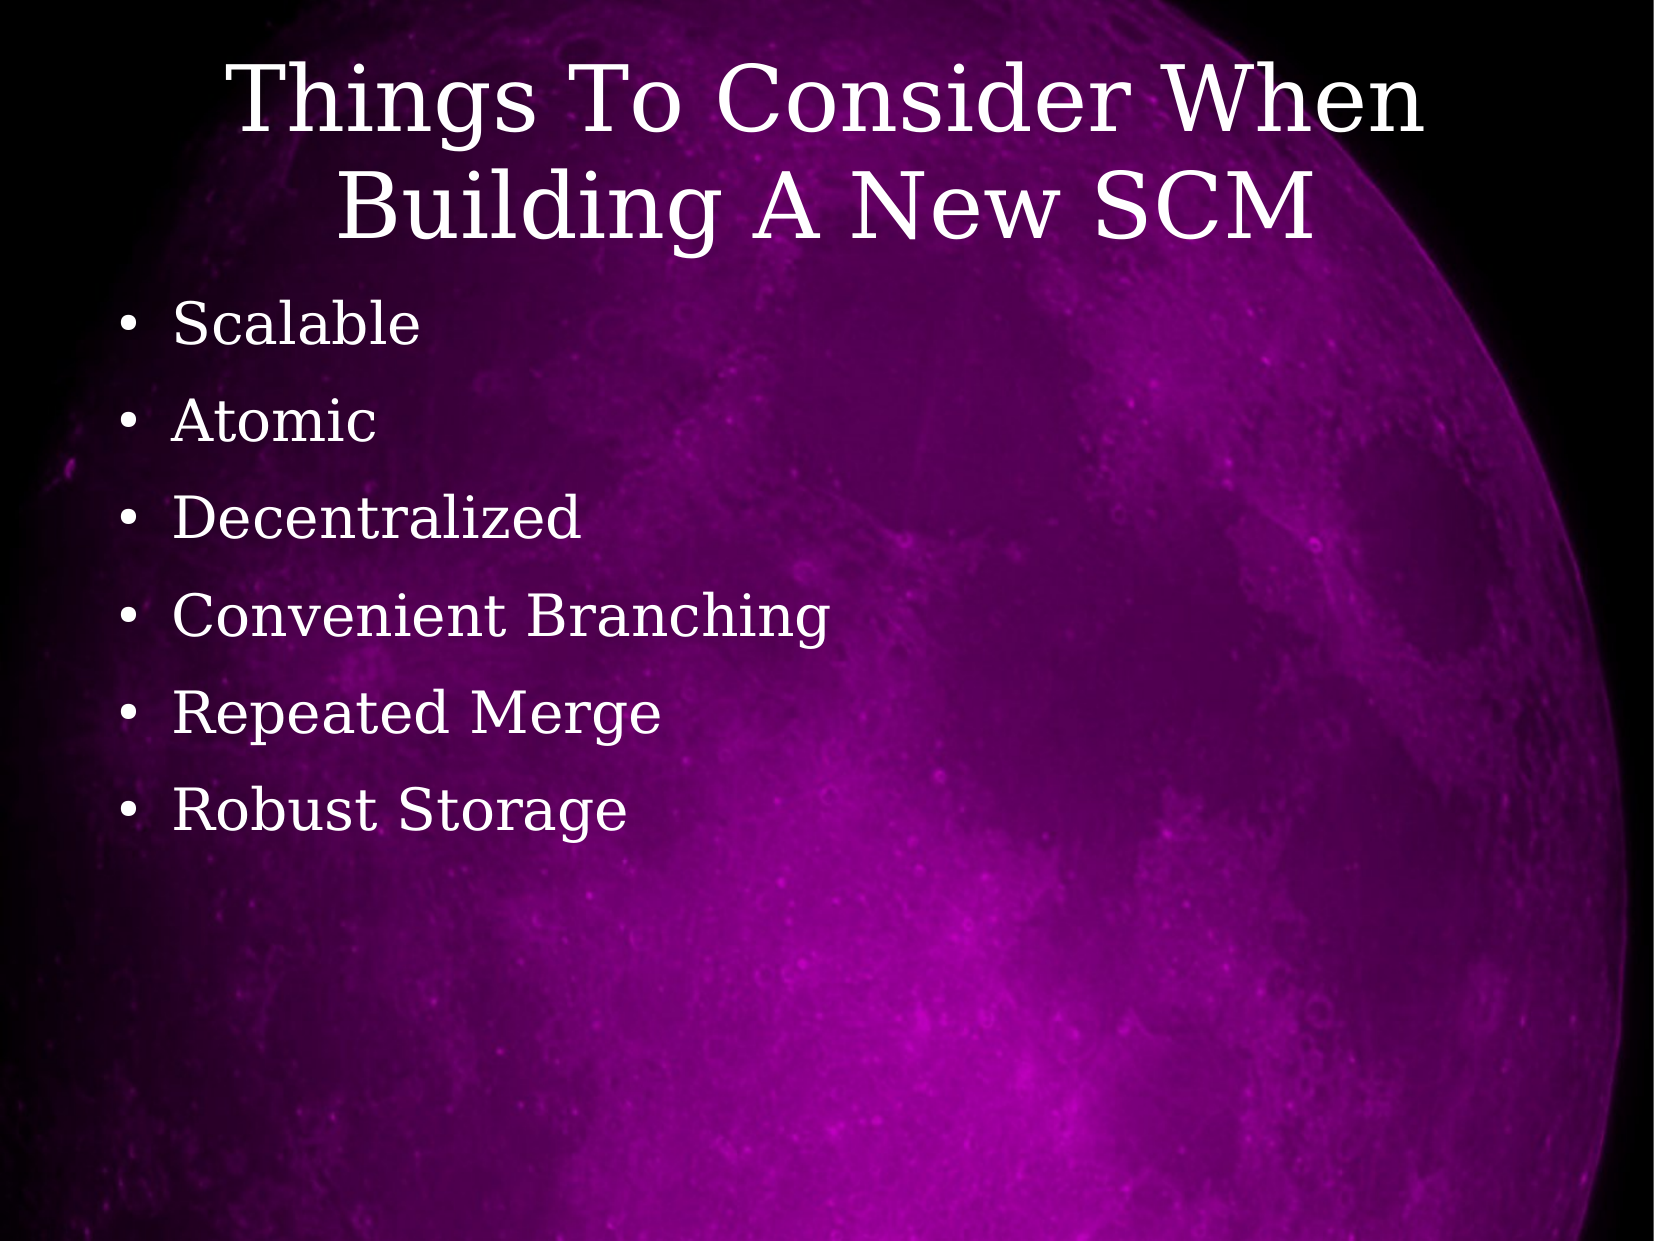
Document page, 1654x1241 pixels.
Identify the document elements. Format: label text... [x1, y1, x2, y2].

title Things To Consider When Building A New SCM [82, 45, 1571, 261]
picture [0, 0, 1654, 1241]
list Scalable Atomic Decentralized Convenient Branching Repeated Merge Robust Storage [82, 290, 1571, 1109]
